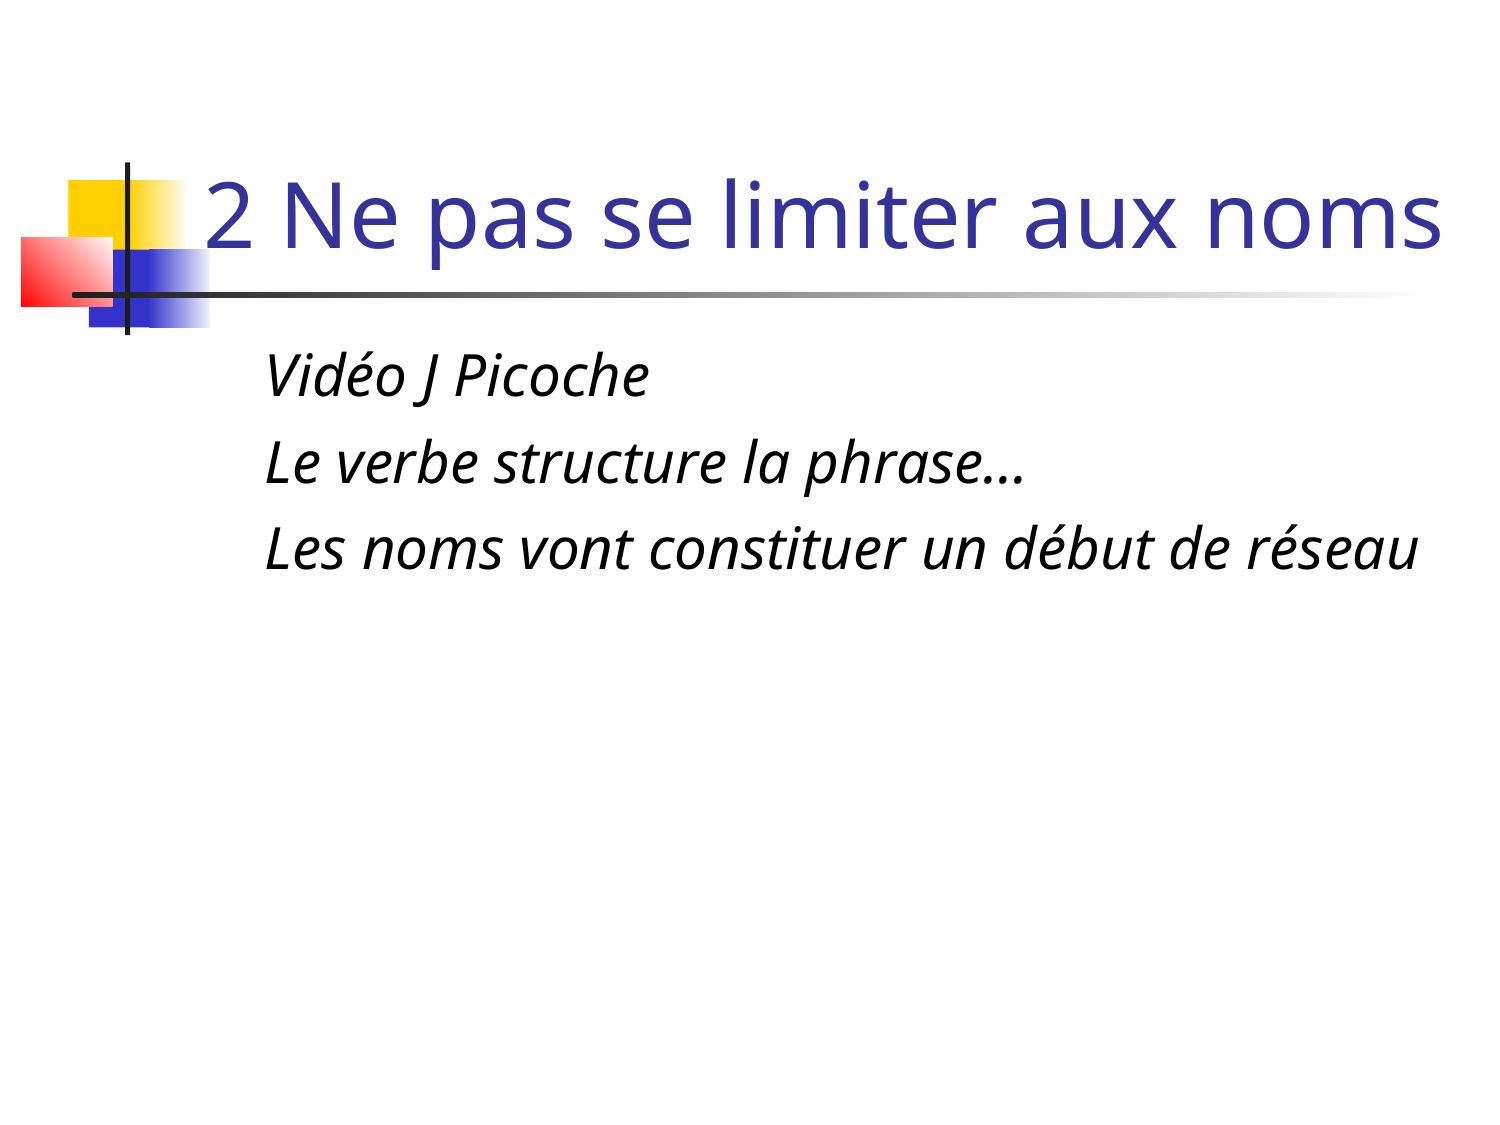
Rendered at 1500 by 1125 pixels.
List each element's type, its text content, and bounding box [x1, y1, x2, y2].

list Vidéo J Picoche Le verbe structure la phrase... Les noms vont constituer un début de réseau [193, 330, 1469, 1006]
title 2 Ne pas se limiter aux noms [188, 35, 1467, 275]
